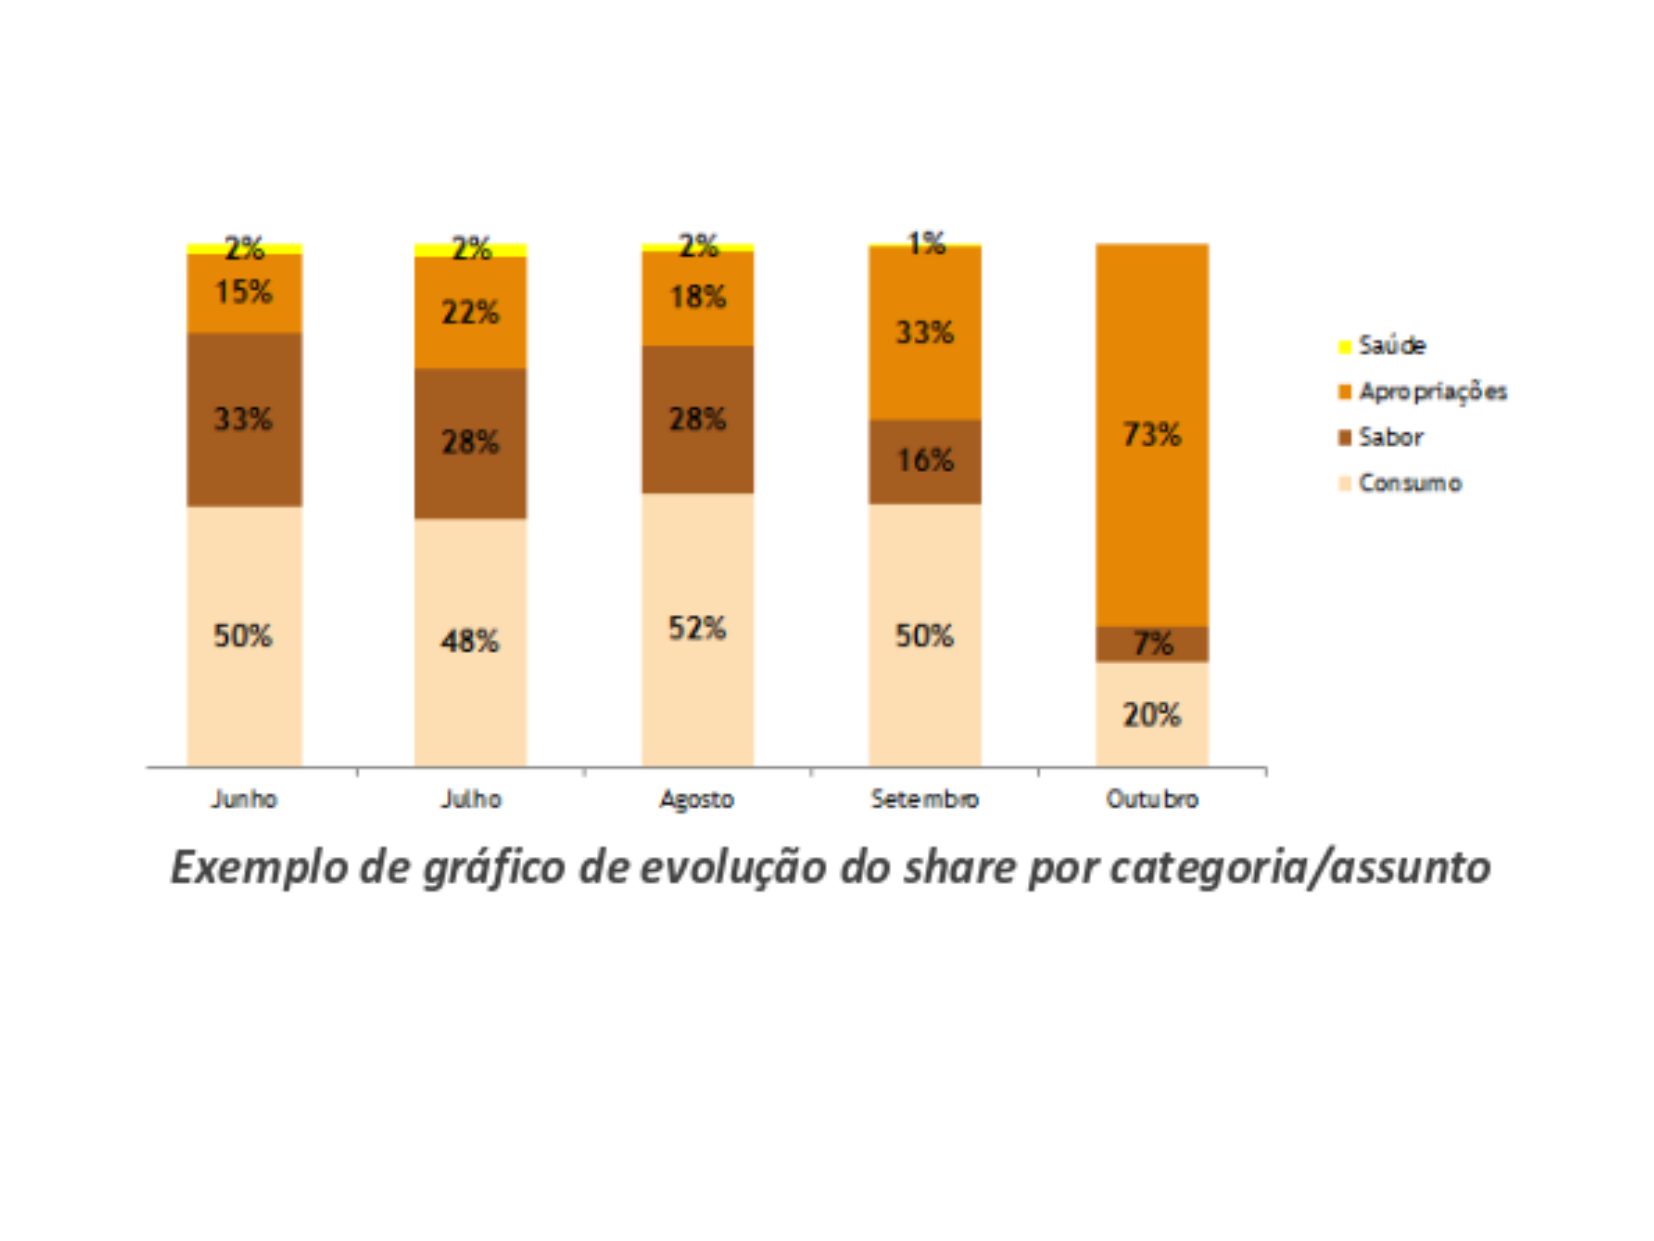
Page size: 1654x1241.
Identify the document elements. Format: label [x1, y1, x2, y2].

picture [79, 177, 1583, 934]
